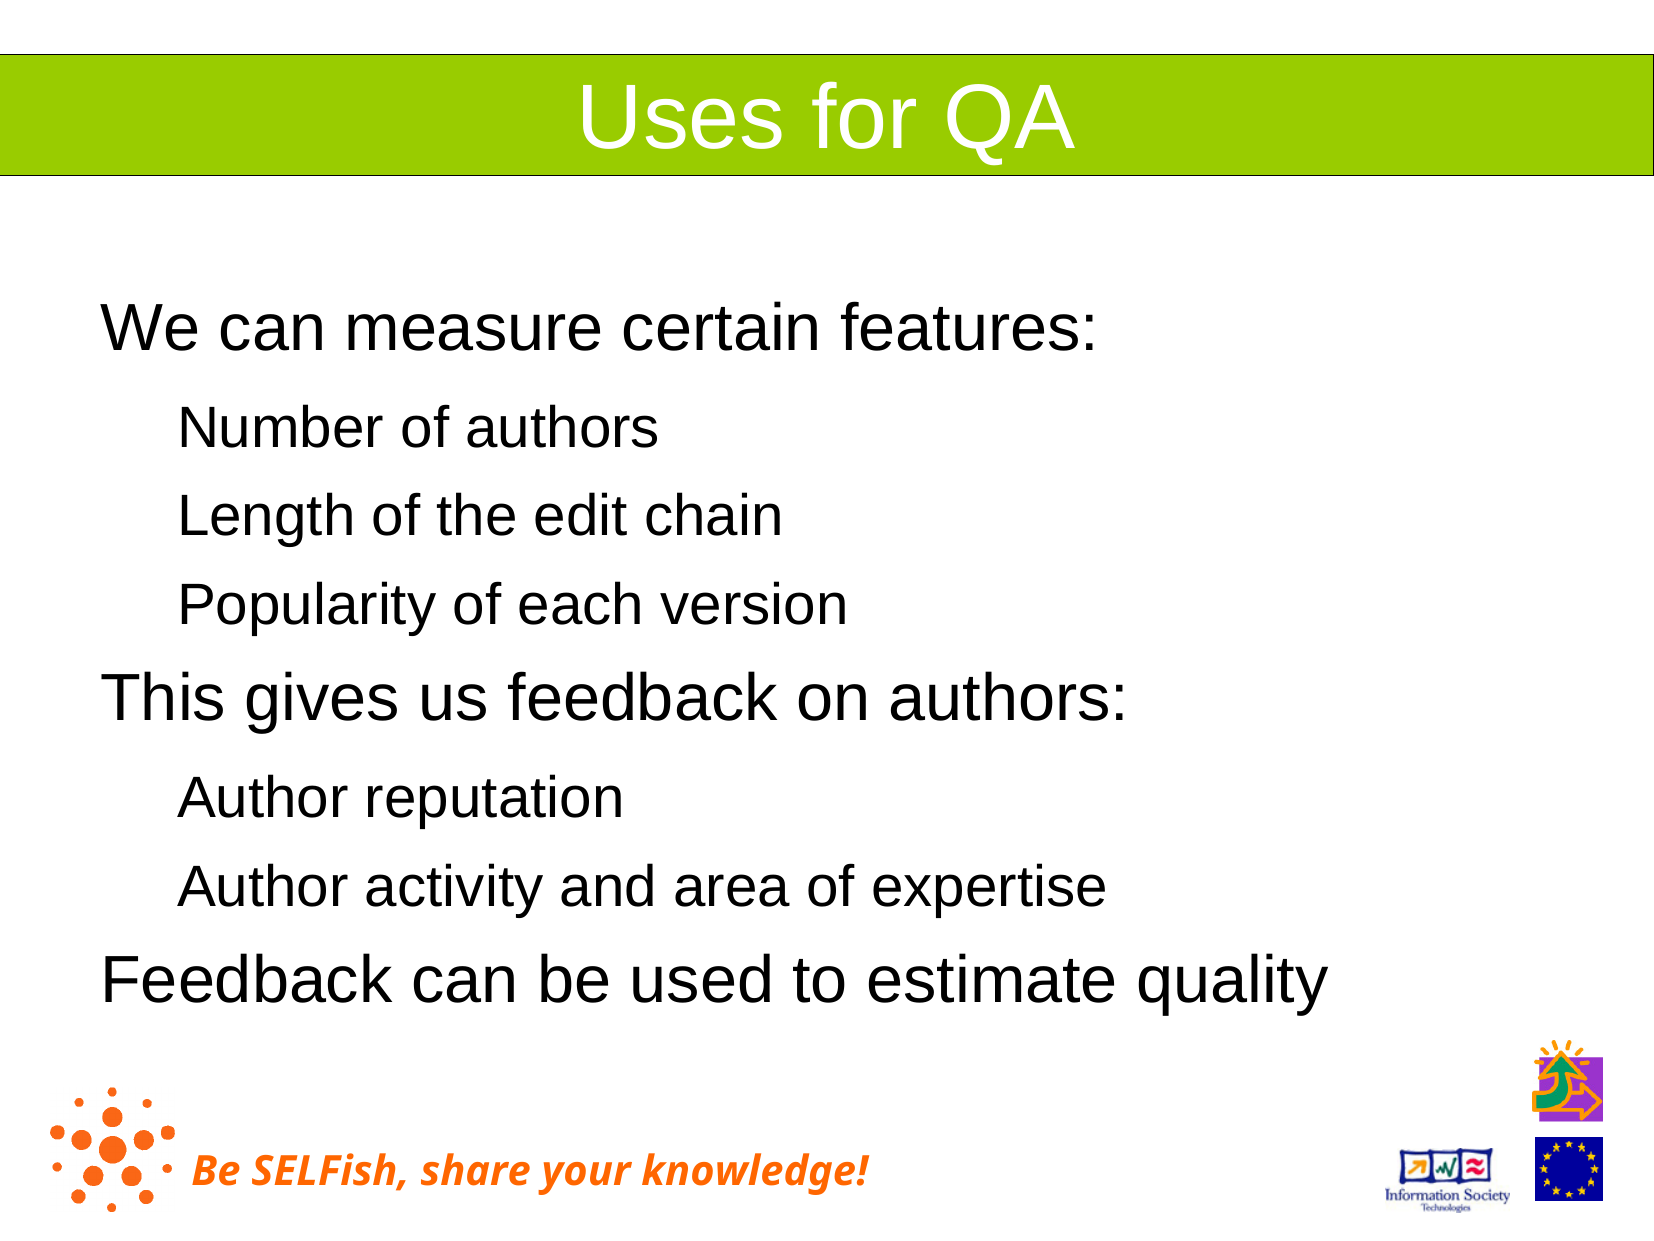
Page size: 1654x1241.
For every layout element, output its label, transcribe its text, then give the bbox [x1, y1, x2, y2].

list We can measure certain features: Number of authors Length of the edit chain Popularity of each version This gives us feedback on authors: Author reputation Author activity and area of expertise Feedback can be used to estimate quality [82, 290, 1571, 1109]
picture [1532, 1040, 1603, 1201]
picture [1385, 1148, 1510, 1213]
picture [50, 1087, 175, 1212]
title Uses for QA [82, 59, 1571, 174]
